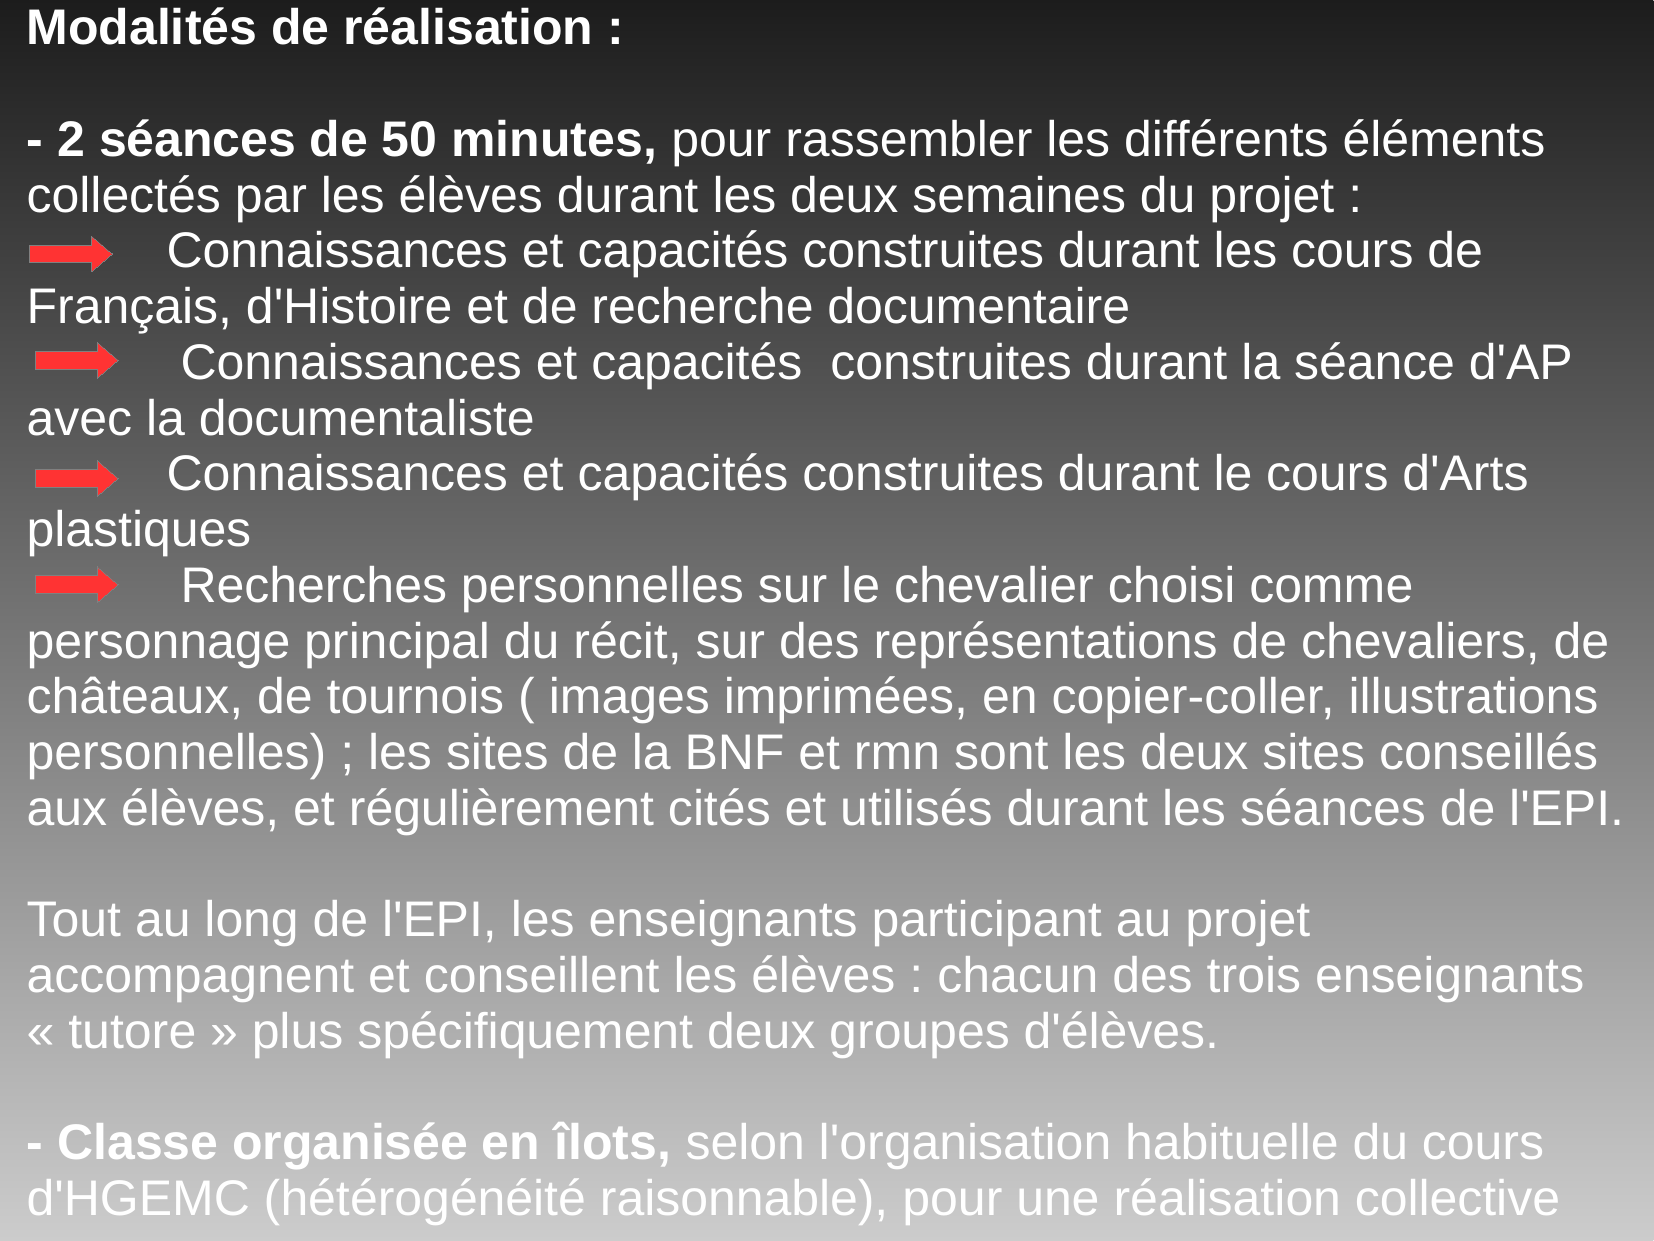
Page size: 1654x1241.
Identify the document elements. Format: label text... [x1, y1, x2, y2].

text_box [35, 460, 119, 497]
text_box Modalités de réalisation : - 2 séances de 50 minutes, pour rassembler les différents éléments collectés par les élèves durant les deux semaines du projet : Connaissances et capacités construites durant les cours de Français, d'Histoire et de recherche documentaire Connaissances et capacités construites durant la séance d'AP avec la documentaliste Connaissances et capacités construites durant le cours d'Arts plastiques Recherches personnelles sur le chevalier choisi comme personnage principal du récit, sur des représentations de chevaliers, de châteaux, de tournois ( images imprimées, en copier-coller, illustrations personnelles) ; les sites de la BNF et rmn sont les deux sites conseillés aux élèves, et régulièrement cités et utilisés durant les séances de l'EPI. Tout au long de l'EPI, les enseignants participant au projet accompagnent et conseillent les élèves : chacun des trois enseignants « tutore » plus spécifiquement deux groupes d'élèves. - Classe organisée en îlots, selon l'organisation habituelle du cours d'HGEMC (hétérogénéité raisonnable), pour une réalisation collective [11, 0, 1654, 1241]
text_box [35, 566, 119, 603]
text_box [29, 236, 113, 272]
text_box [35, 342, 119, 379]
